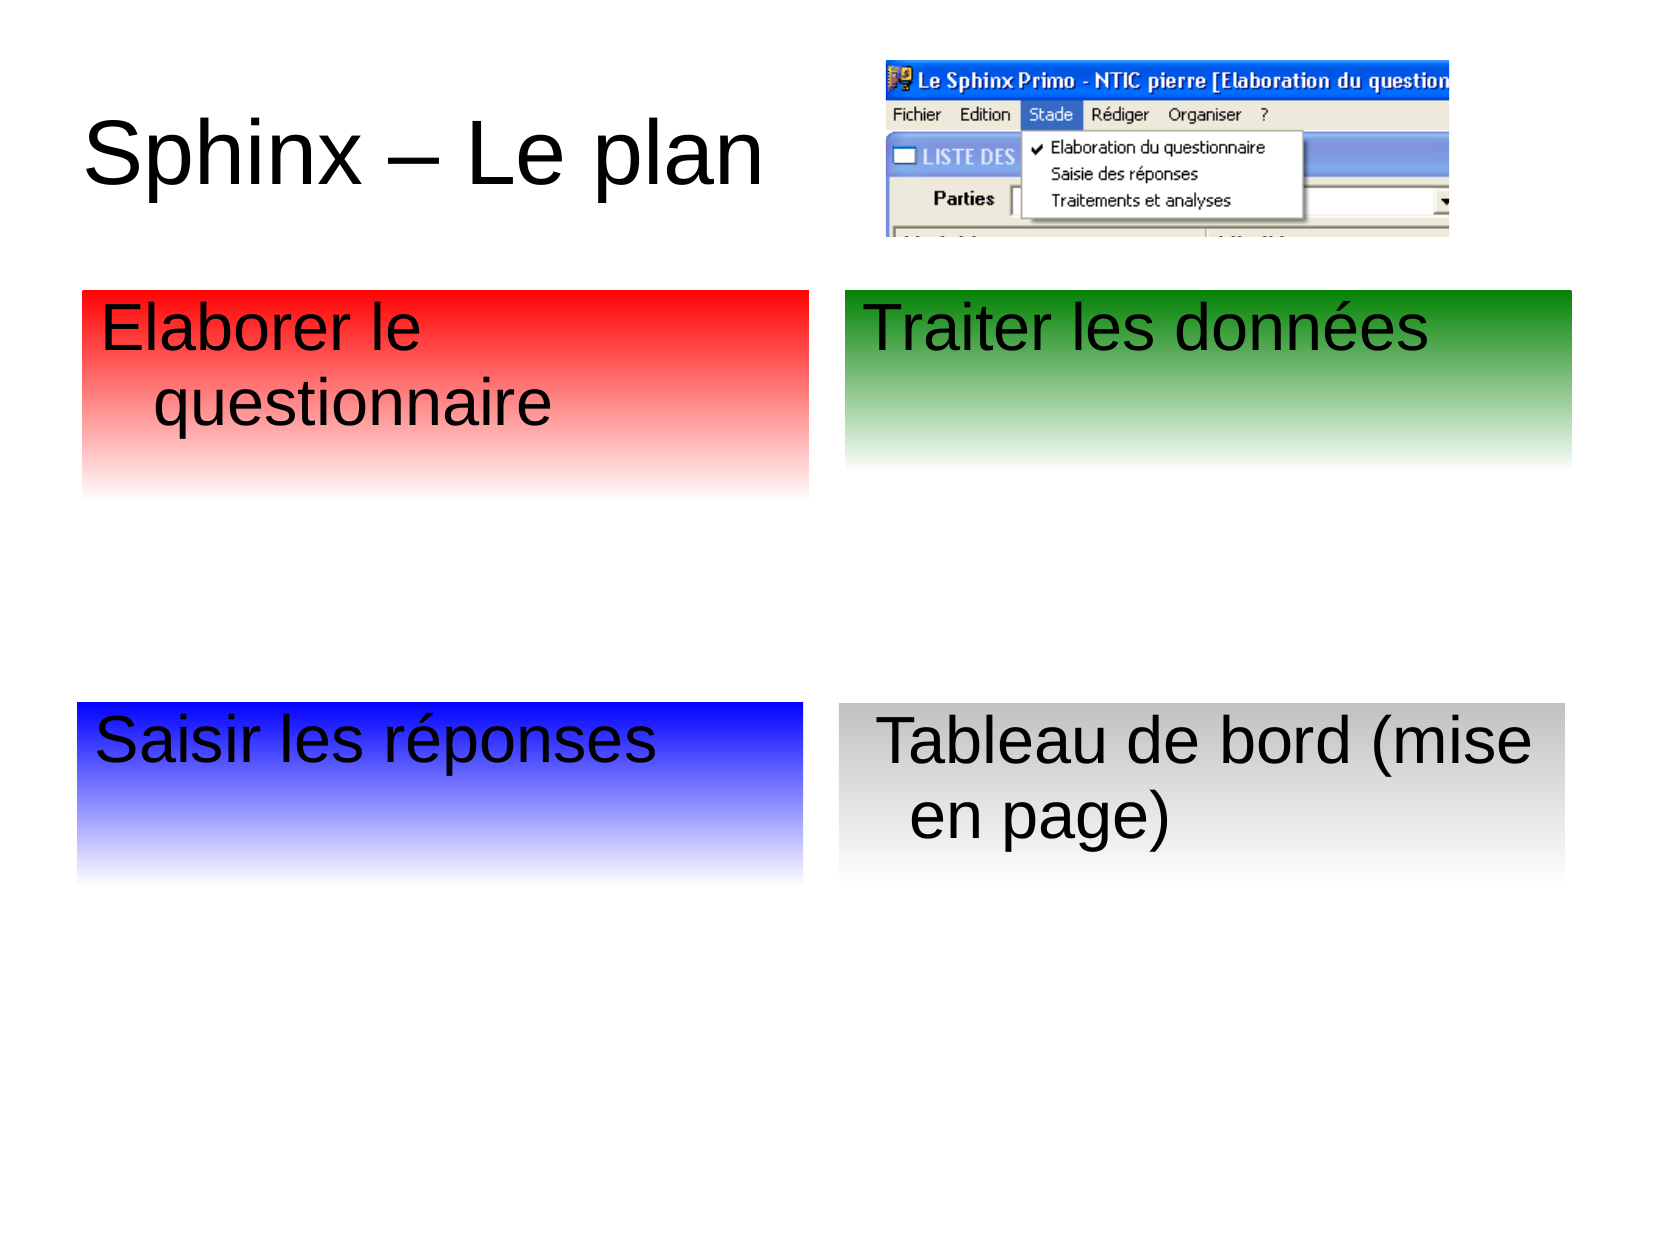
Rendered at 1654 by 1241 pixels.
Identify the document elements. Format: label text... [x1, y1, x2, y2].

list Saisir les réponses [77, 702, 804, 886]
list Tableau de bord (mise en page) [838, 703, 1565, 886]
title Sphinx – Le plan [82, 49, 1571, 257]
picture [885, 60, 1450, 237]
list Traiter les données [845, 290, 1572, 473]
list Elaborer le questionnaire [82, 290, 809, 502]
